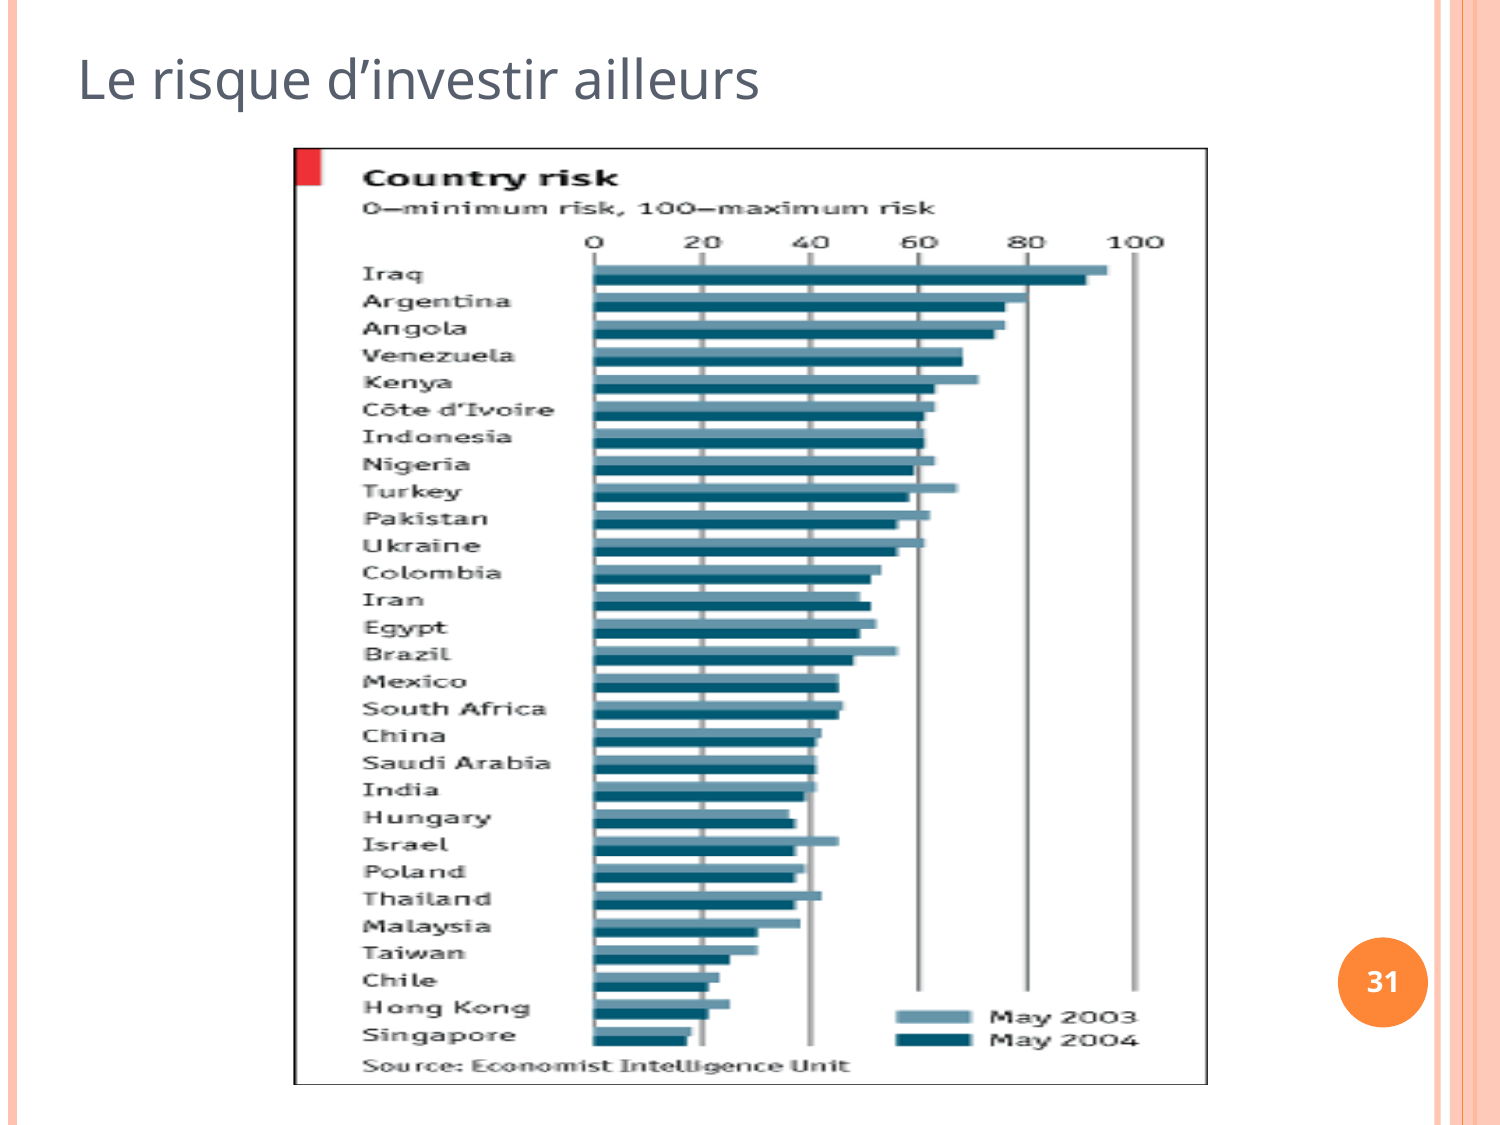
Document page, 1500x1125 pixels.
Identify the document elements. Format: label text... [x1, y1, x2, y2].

slide_number <numéro> [1333, 940, 1434, 1027]
title Le risque d’investir ailleurs [62, 37, 1359, 119]
picture [292, 147, 1208, 1085]
